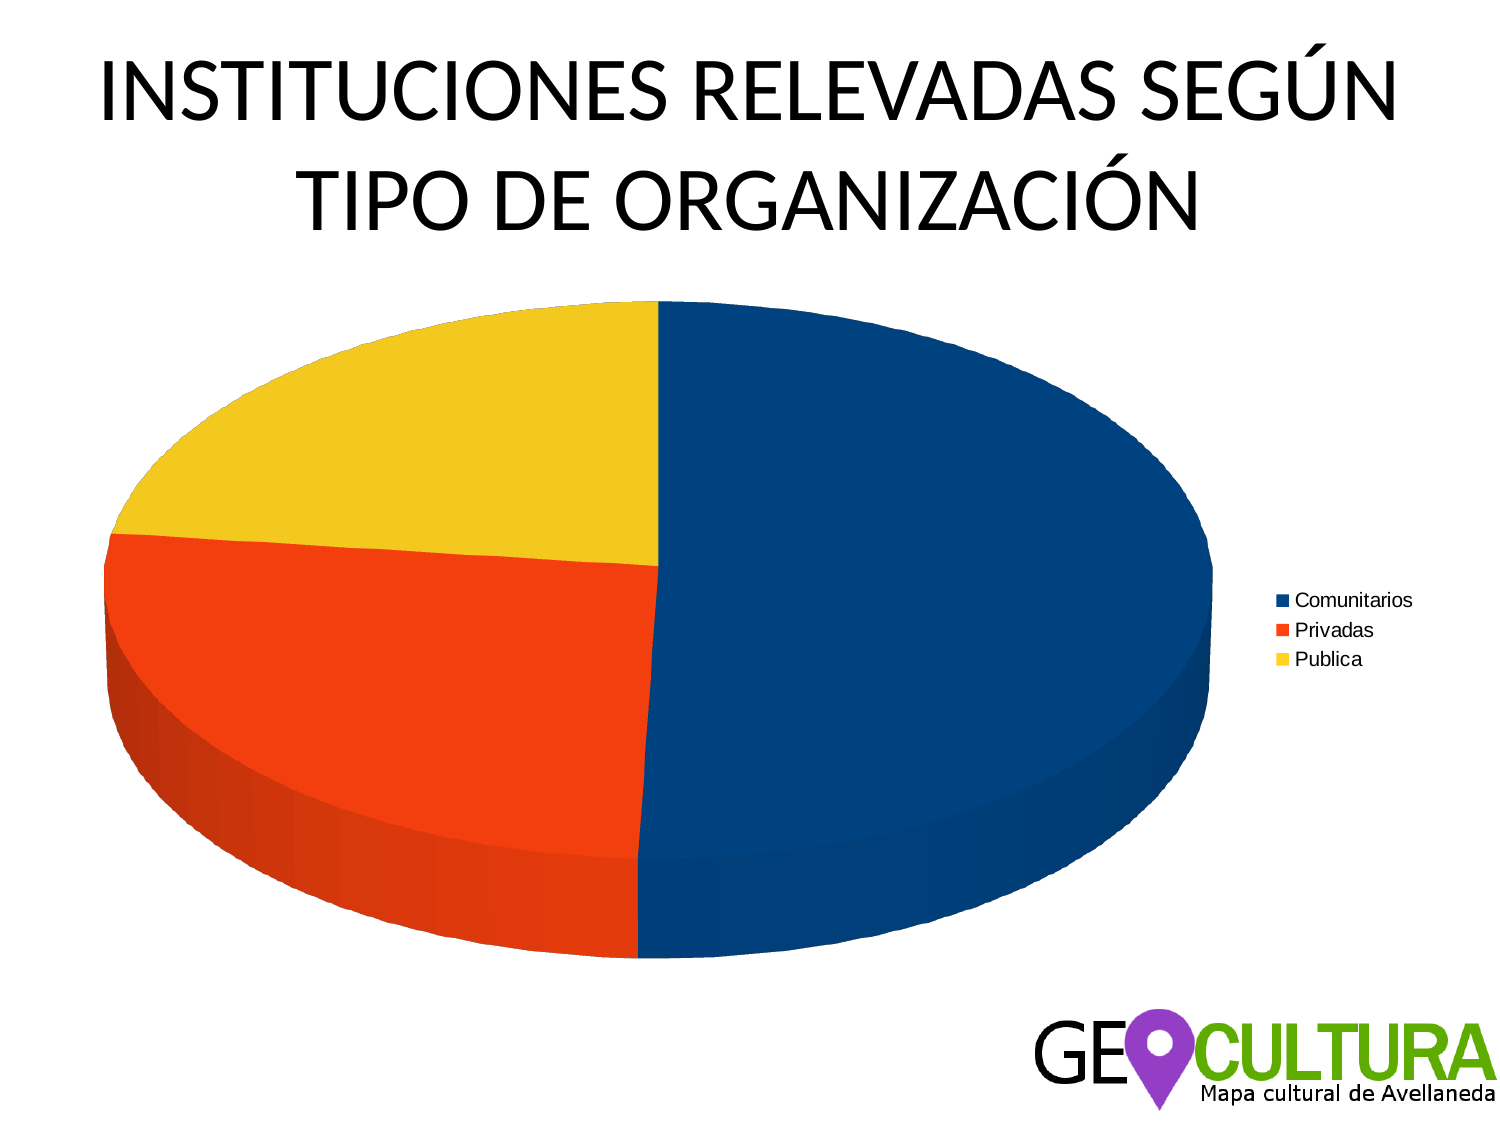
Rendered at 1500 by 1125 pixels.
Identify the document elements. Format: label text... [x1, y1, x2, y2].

picture [1033, 985, 1500, 1125]
chart [47, 263, 1433, 997]
text_box INSTITUCIONES RELEVADAS SEGÚN TIPO DE ORGANIZACIÓN [74, 45, 1425, 233]
